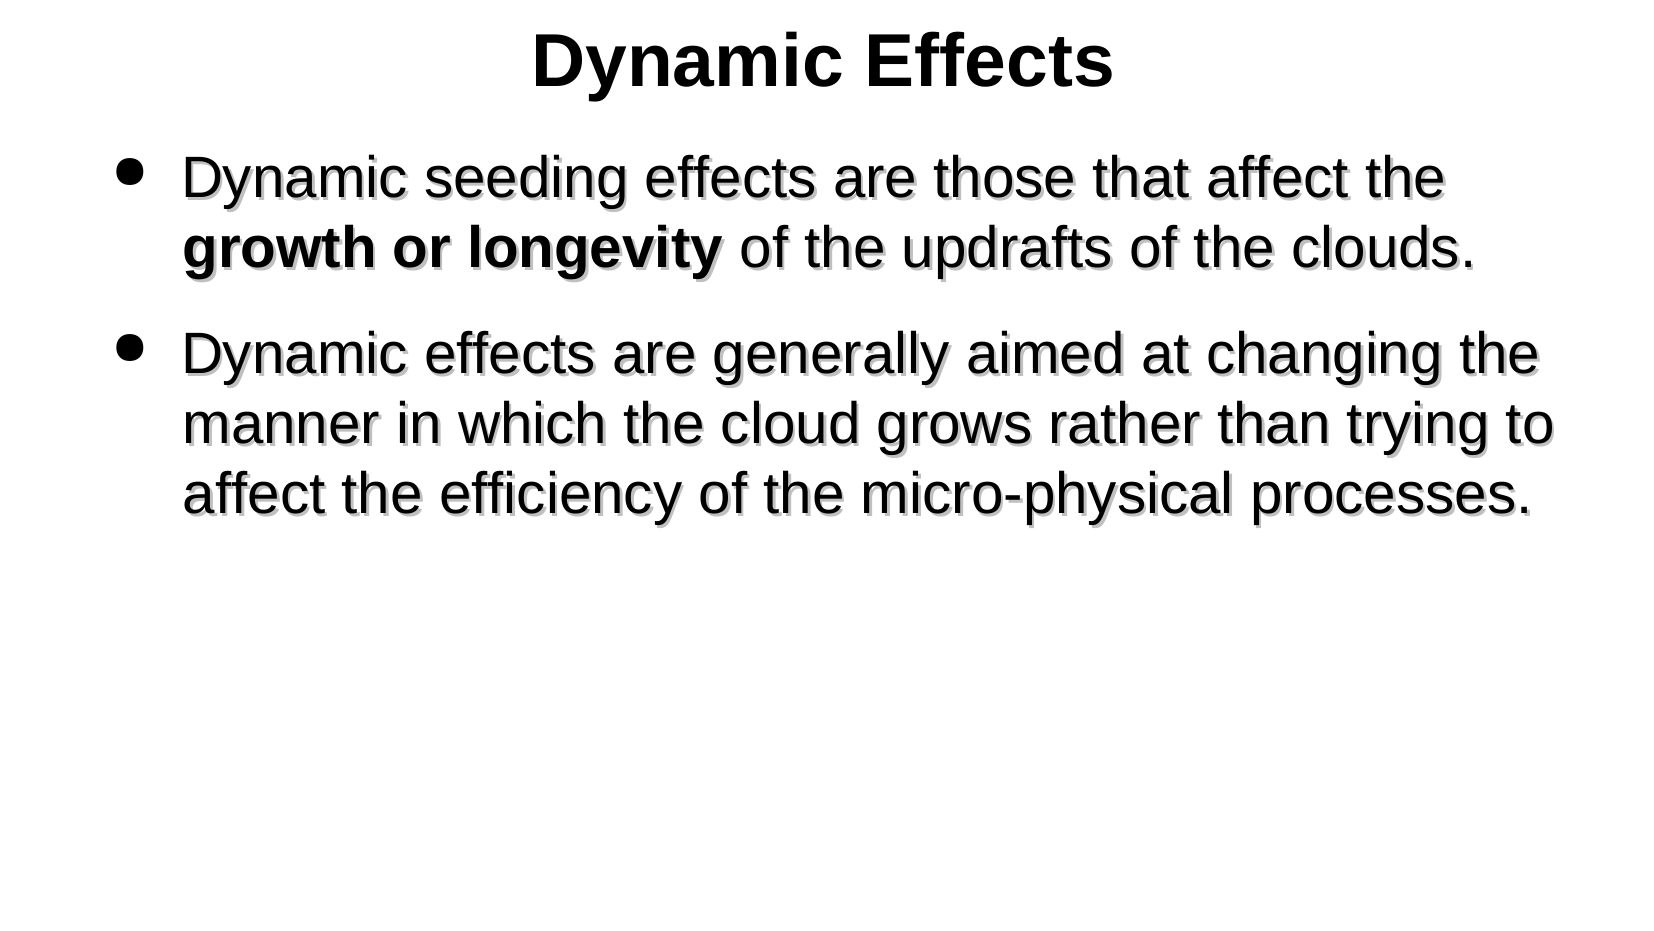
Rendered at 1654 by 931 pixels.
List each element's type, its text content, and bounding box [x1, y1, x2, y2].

title Dynamic Effects [0, 5, 1651, 107]
text_box Dynamic seeding effects are those that affect the growth or longevity of the updrafts of the clouds. Dynamic effects are generally aimed at changing the manner in which the cloud grows rather than trying to affect the efficiency of the micro-physical processes. [96, 131, 1585, 533]
